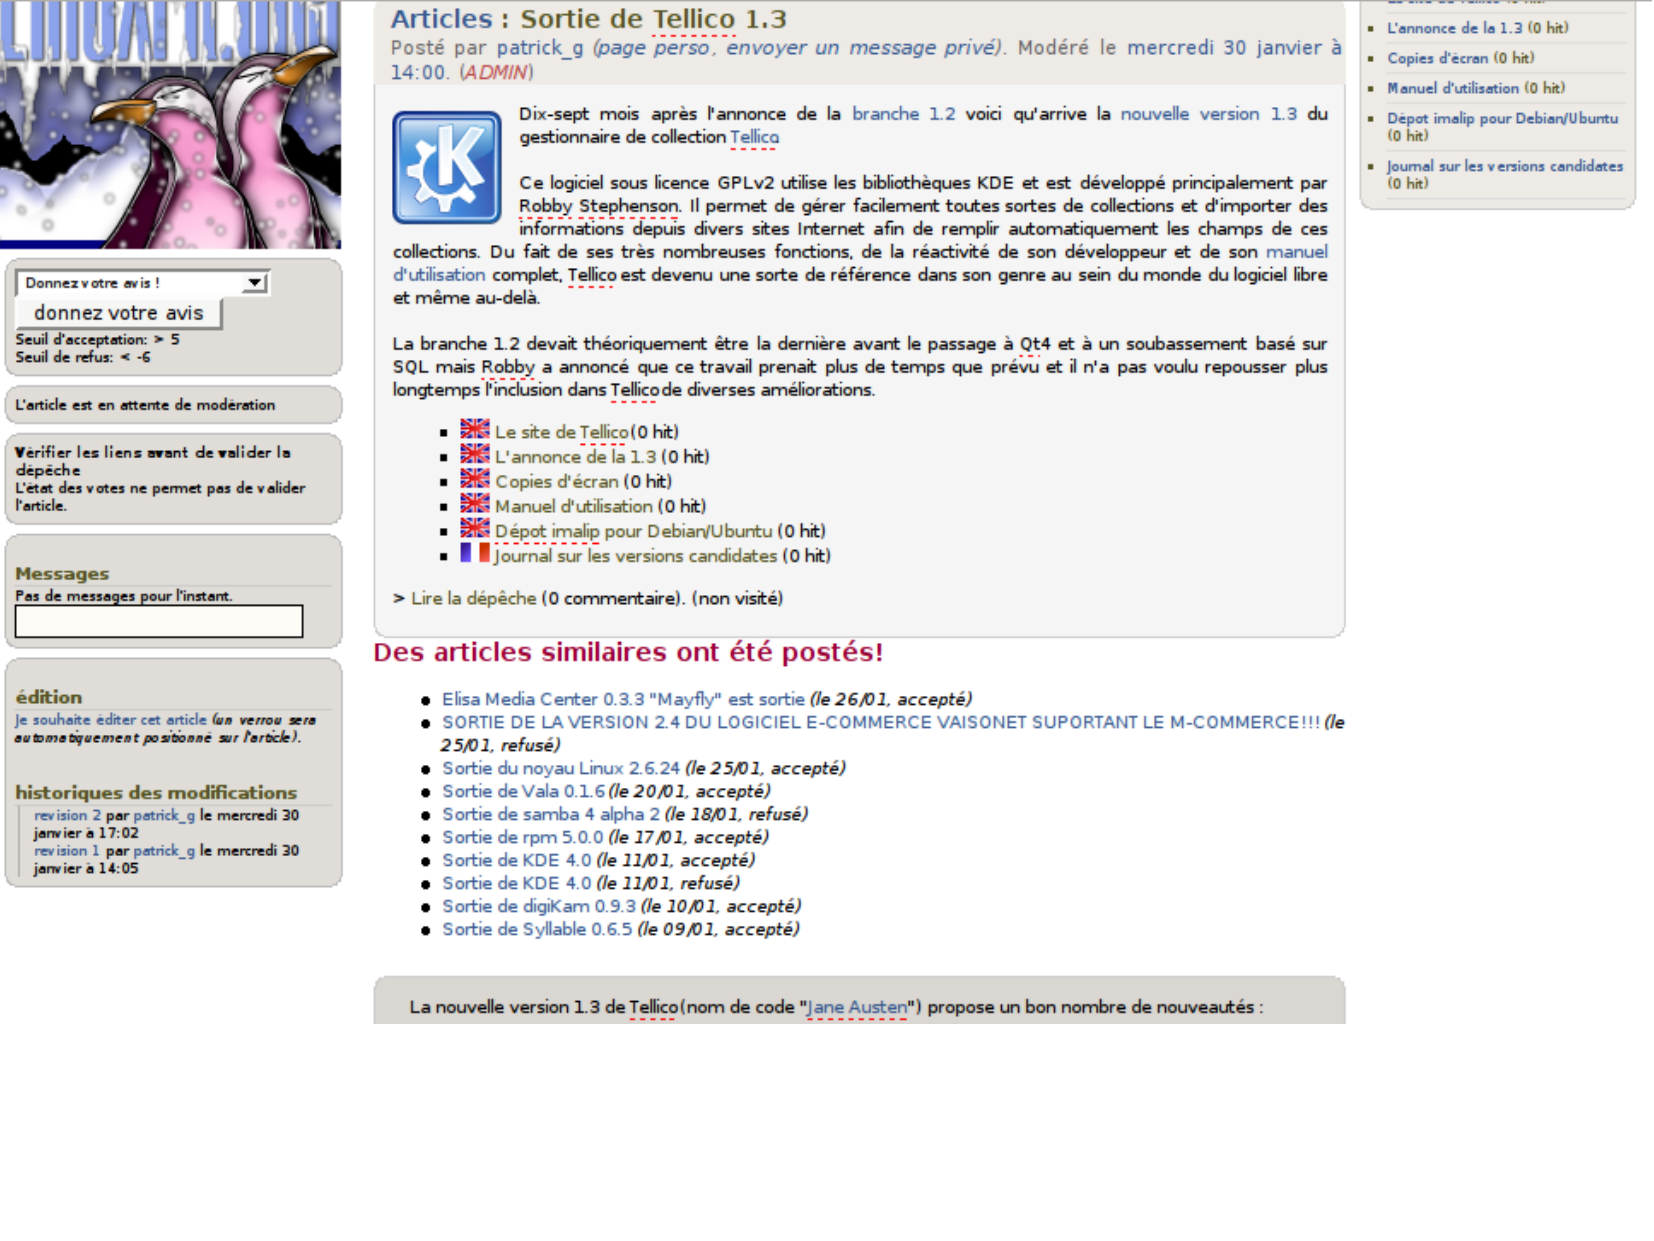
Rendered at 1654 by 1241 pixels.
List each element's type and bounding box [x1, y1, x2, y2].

picture [0, 0, 1652, 1024]
